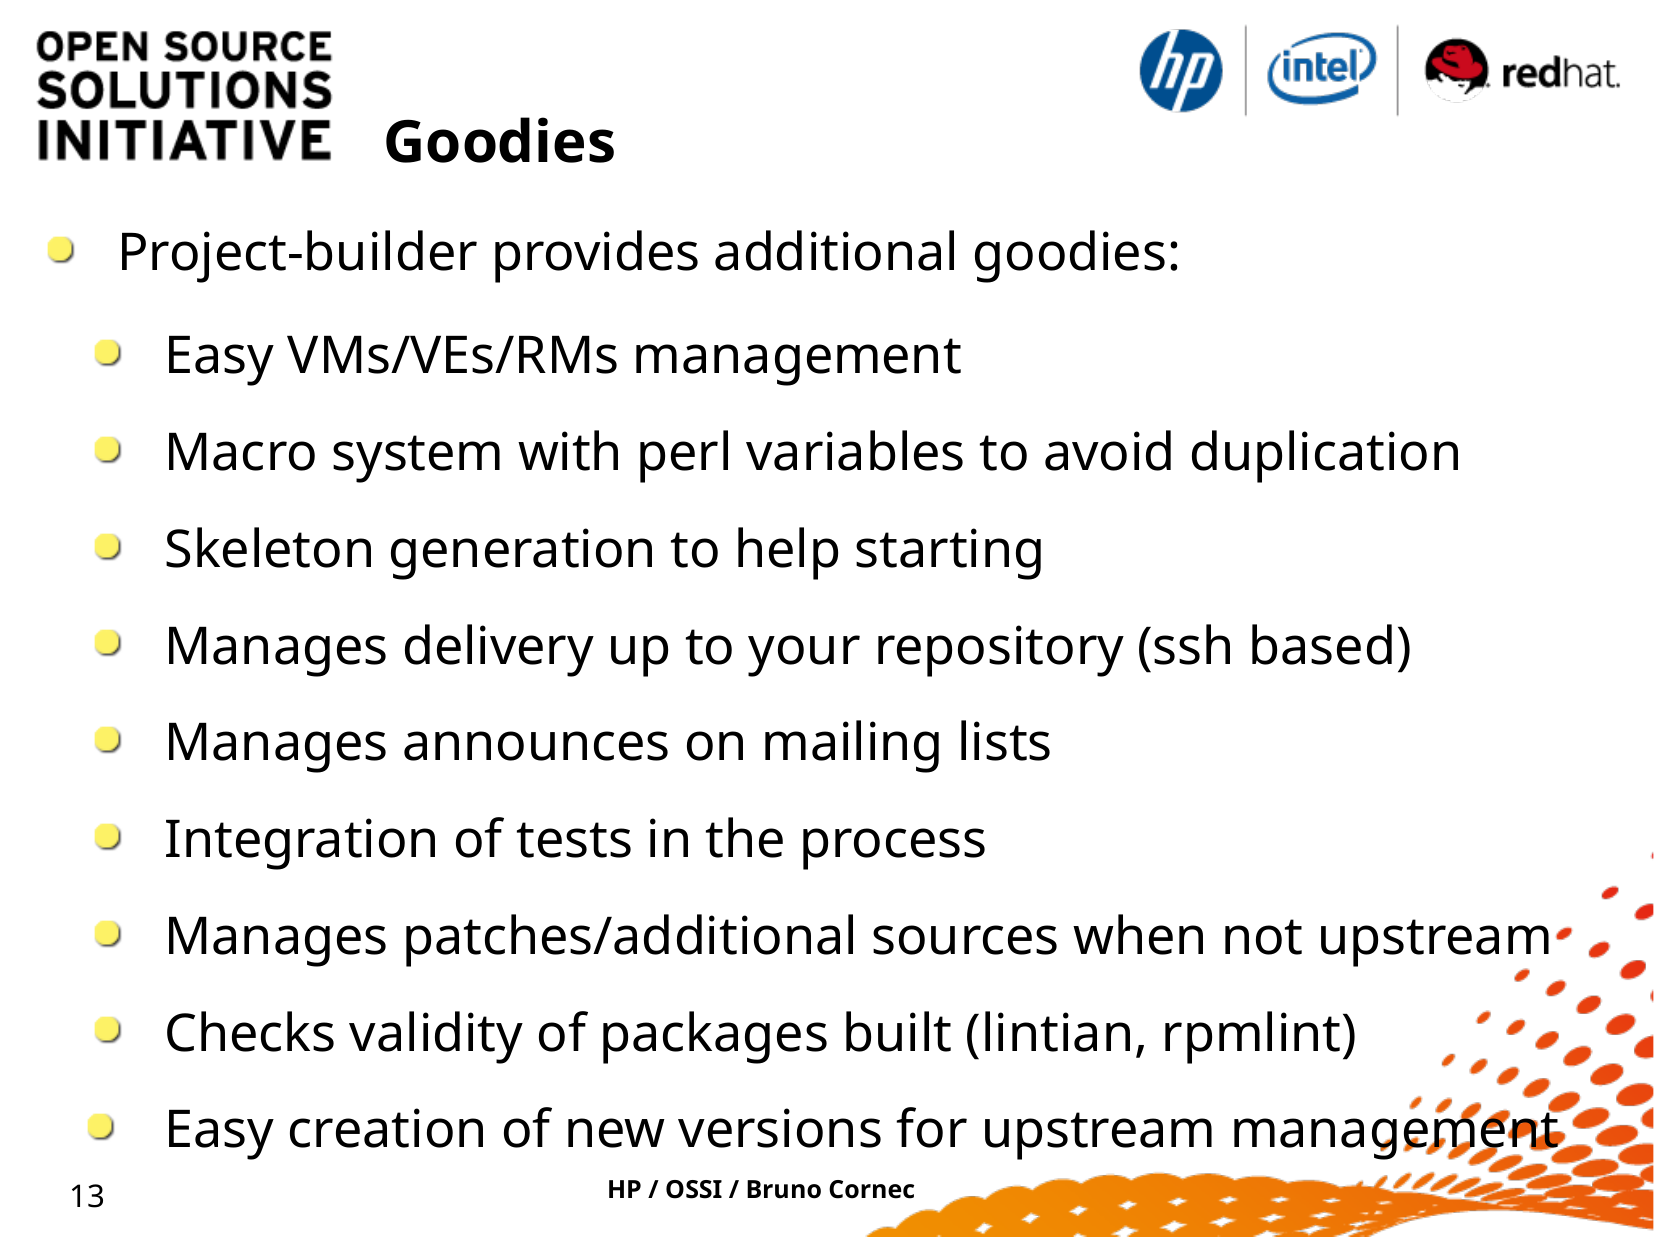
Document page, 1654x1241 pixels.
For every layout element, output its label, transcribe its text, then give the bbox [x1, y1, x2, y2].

picture [0, 0, 1654, 1237]
list Project-builder provides additional goodies: Easy VMs/VEs/RMs management Macro system with perl variables to avoid duplication Skeleton generation to help starting Manages delivery up to your repository (ssh based) Manages announces on mailing lists Integration of tests in the process Manages patches/additional sources when not upstream Checks validity of packages built (lintian, rpmlint) Easy creation of new versions for upstream management [34, 215, 1642, 1101]
title Goodies [383, 62, 1298, 224]
